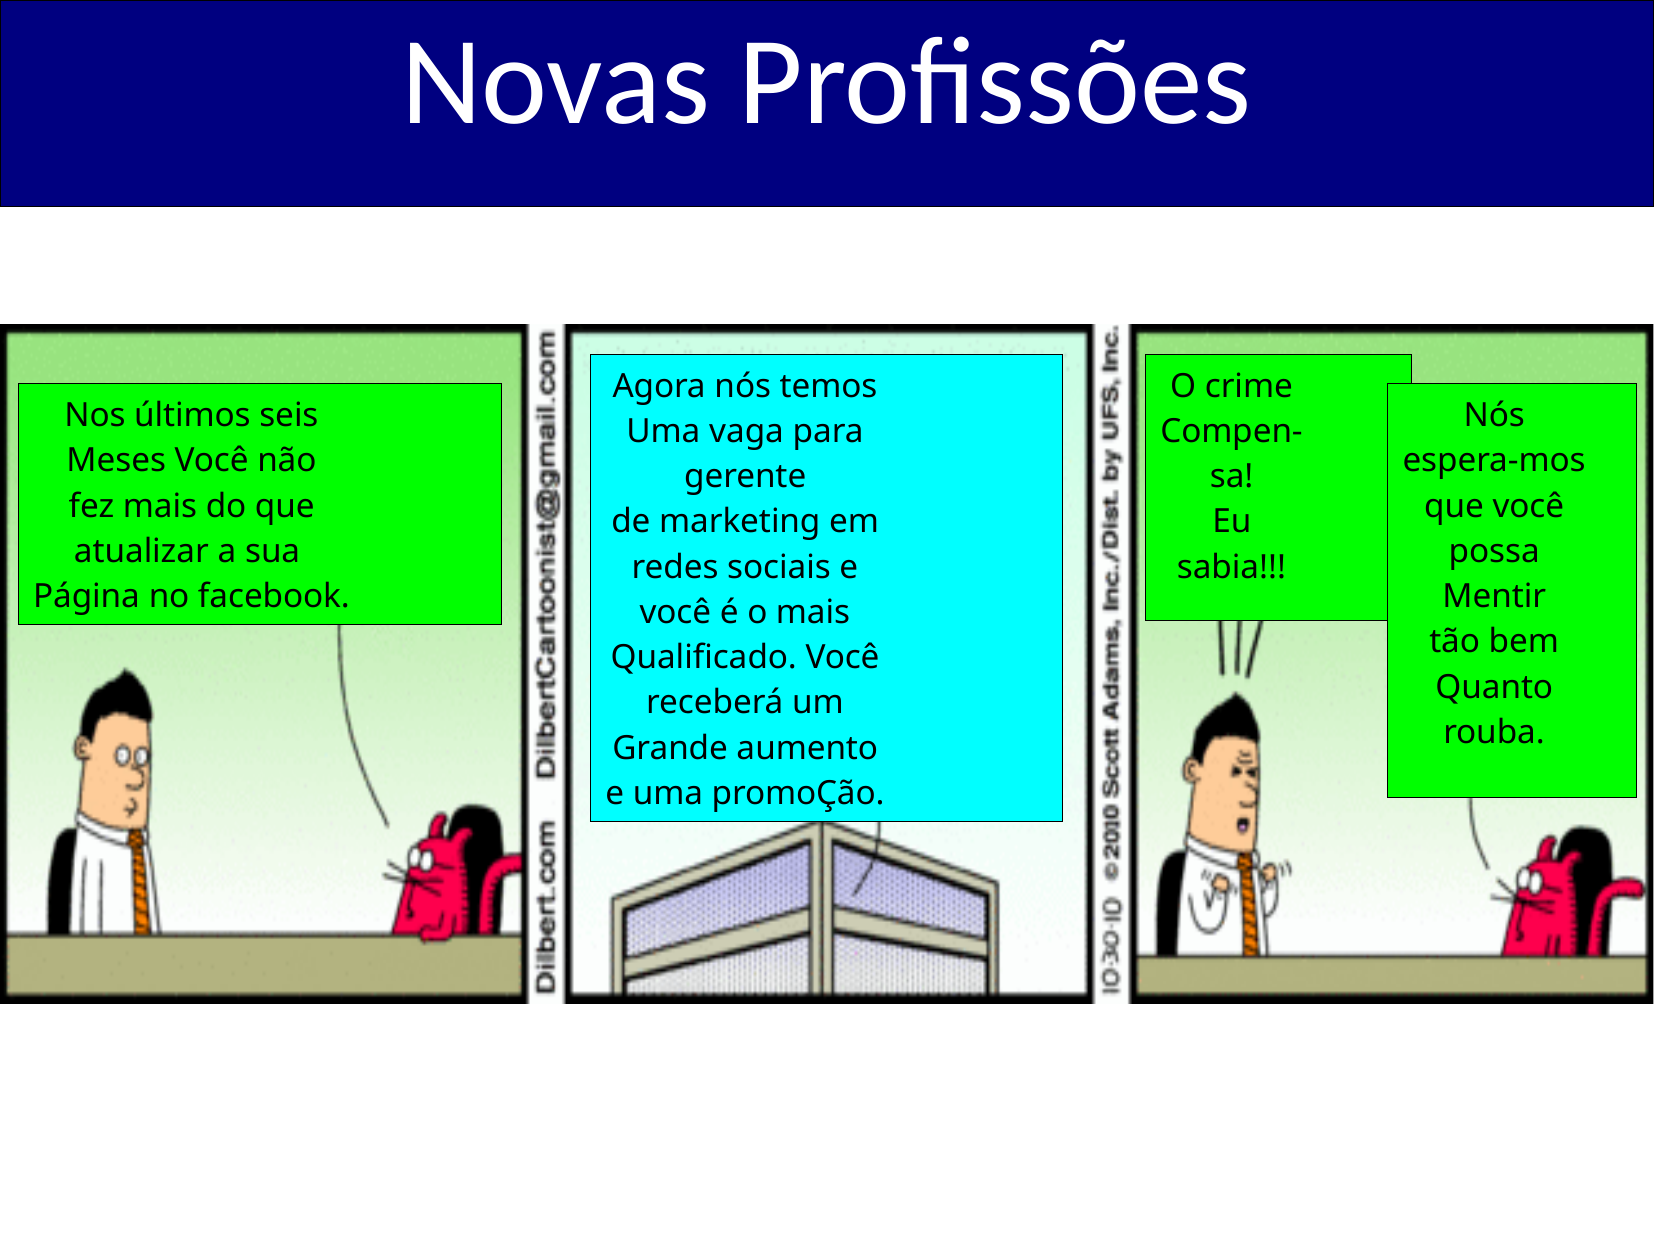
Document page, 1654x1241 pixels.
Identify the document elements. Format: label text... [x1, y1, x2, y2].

text_box O crime Compen- sa! Eu sabia!!! [1145, 354, 1412, 621]
text_box Nós espera-mos que você possa Mentir tão bem Quanto rouba. [1387, 383, 1637, 798]
text_box Agora nós temos Uma vaga para gerente de marketing em redes sociais e você é o mais Qualificado. Você receberá um Grande aumento e uma promoÇão. [590, 354, 1063, 798]
text_box Nos últimos seis Meses Você não fez mais do que atualizar a sua Página no facebook. [18, 383, 502, 602]
title Novas Profissões [0, 16, 1654, 170]
picture [0, 324, 1654, 1004]
